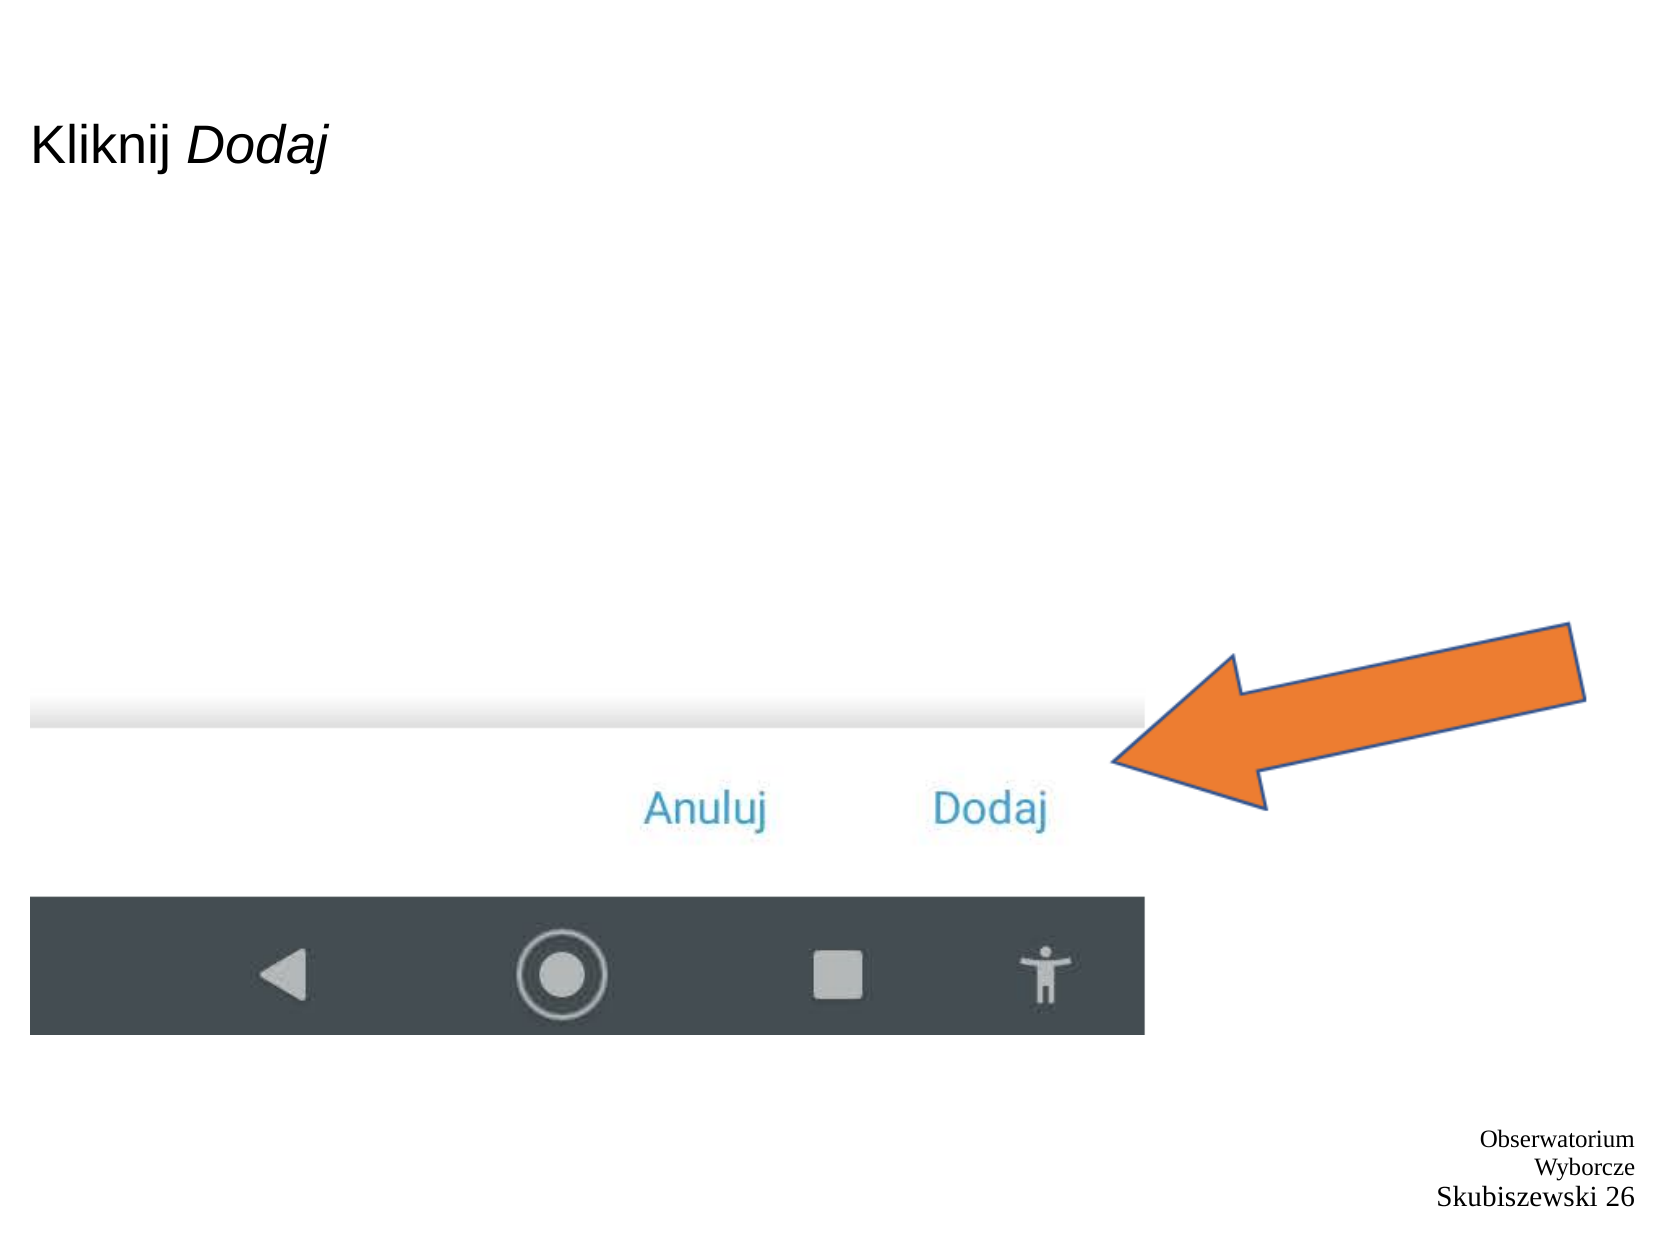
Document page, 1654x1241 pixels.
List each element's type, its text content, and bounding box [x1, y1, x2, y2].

picture [30, 592, 1606, 1036]
list Kliknij Dodaj [30, 30, 1621, 271]
